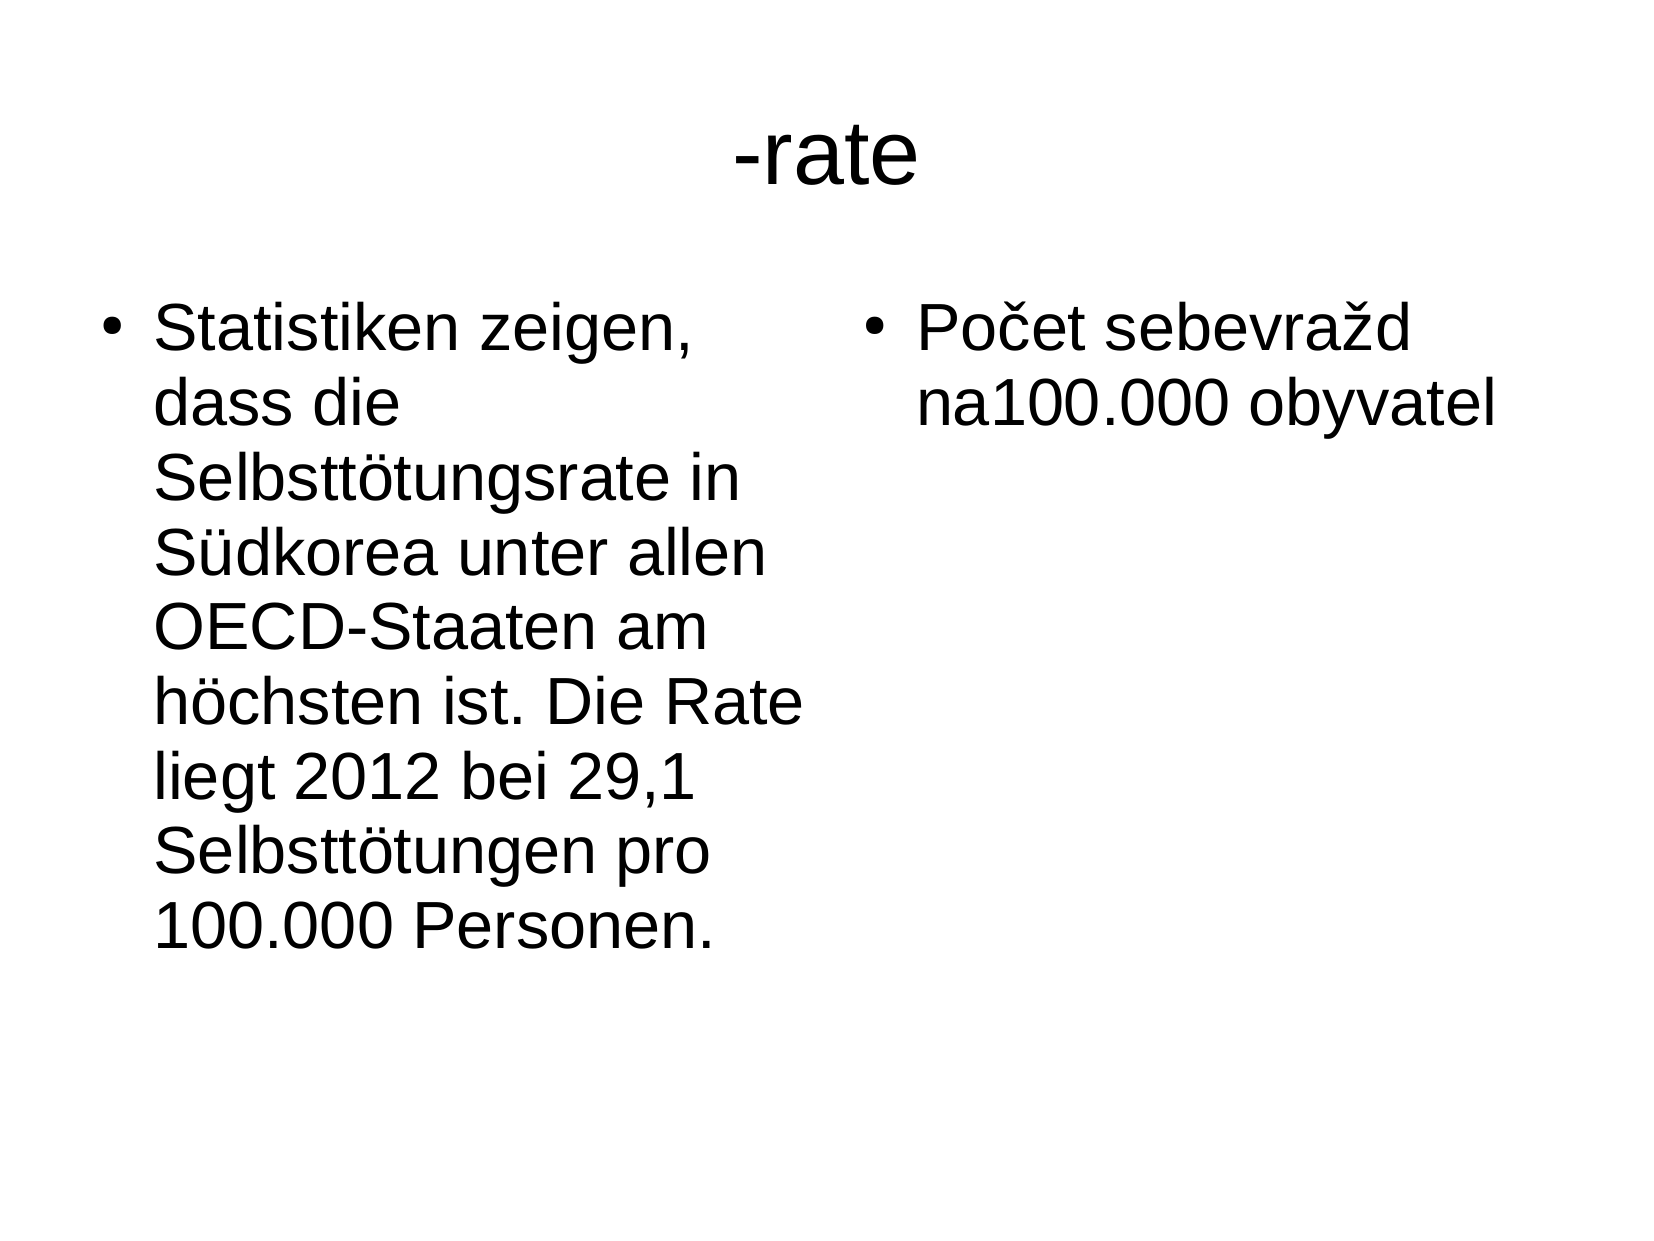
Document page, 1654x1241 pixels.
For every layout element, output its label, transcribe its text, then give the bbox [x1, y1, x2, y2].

title -rate [82, 49, 1571, 257]
list Statistiken zeigen, dass die Selbsttötungsrate in Südkorea unter allen OECD-Staaten am höchsten ist. Die Rate liegt 2012 bei 29,1 Selbsttötungen pro 100.000 Personen. [82, 290, 809, 1010]
list Počet sebevražd na100.000 obyvatel [845, 290, 1572, 1010]
